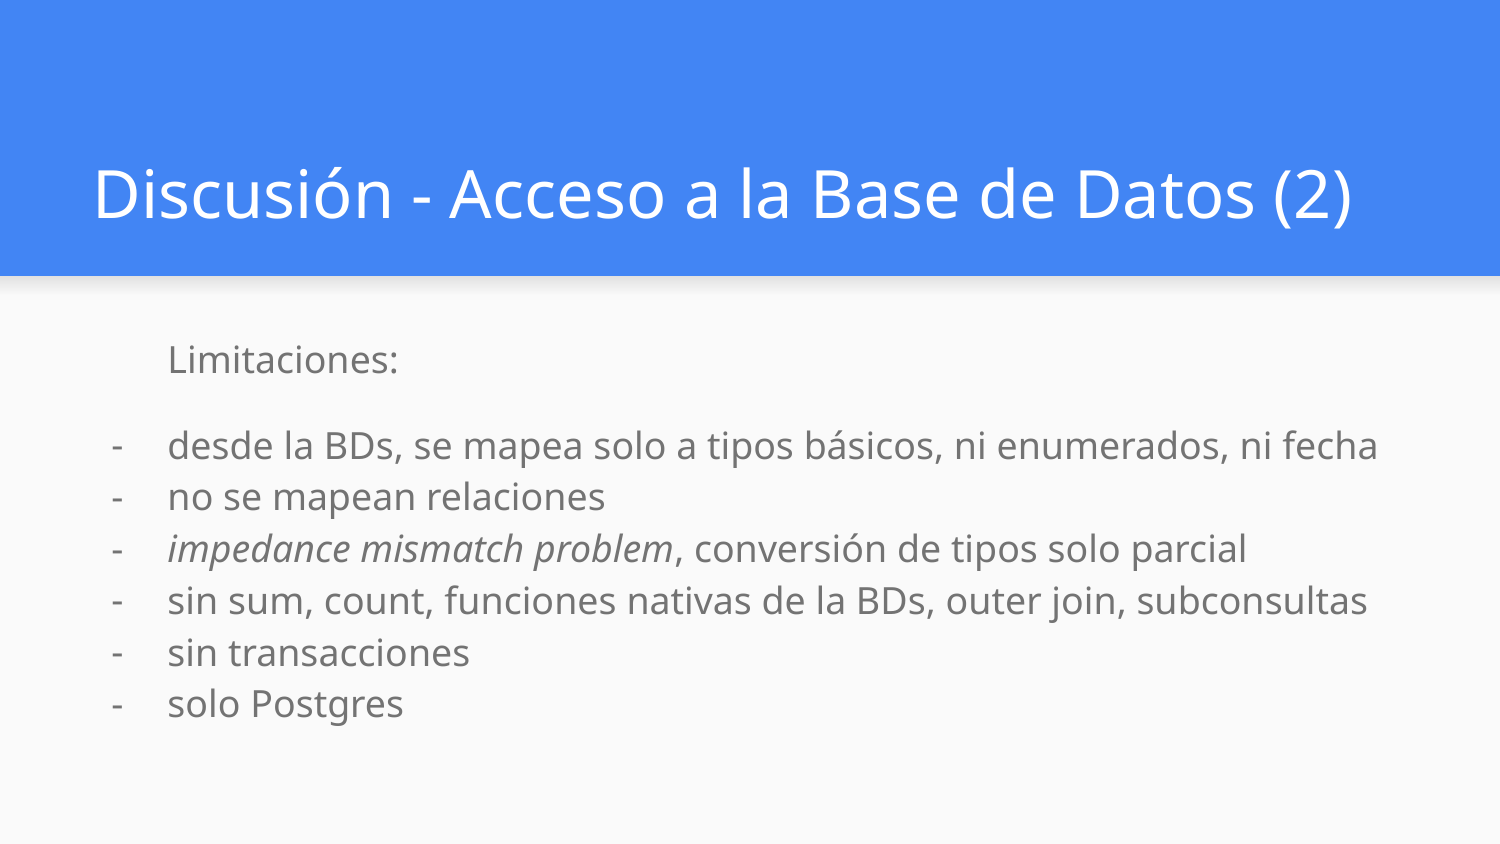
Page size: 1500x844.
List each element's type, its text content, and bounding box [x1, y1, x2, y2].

title Discusión - Acceso a la Base de Datos (2) [77, 121, 1427, 248]
list Limitaciones: desde la BDs, se mapea solo a tipos básicos, ni enumerados, ni fecha no se mapean relaciones impedance mismatch problem, conversión de tipos solo parcial sin sum, count, funciones nativas de la BDs, outer join, subconsultas sin transacciones solo Postgres [77, 314, 1427, 760]
